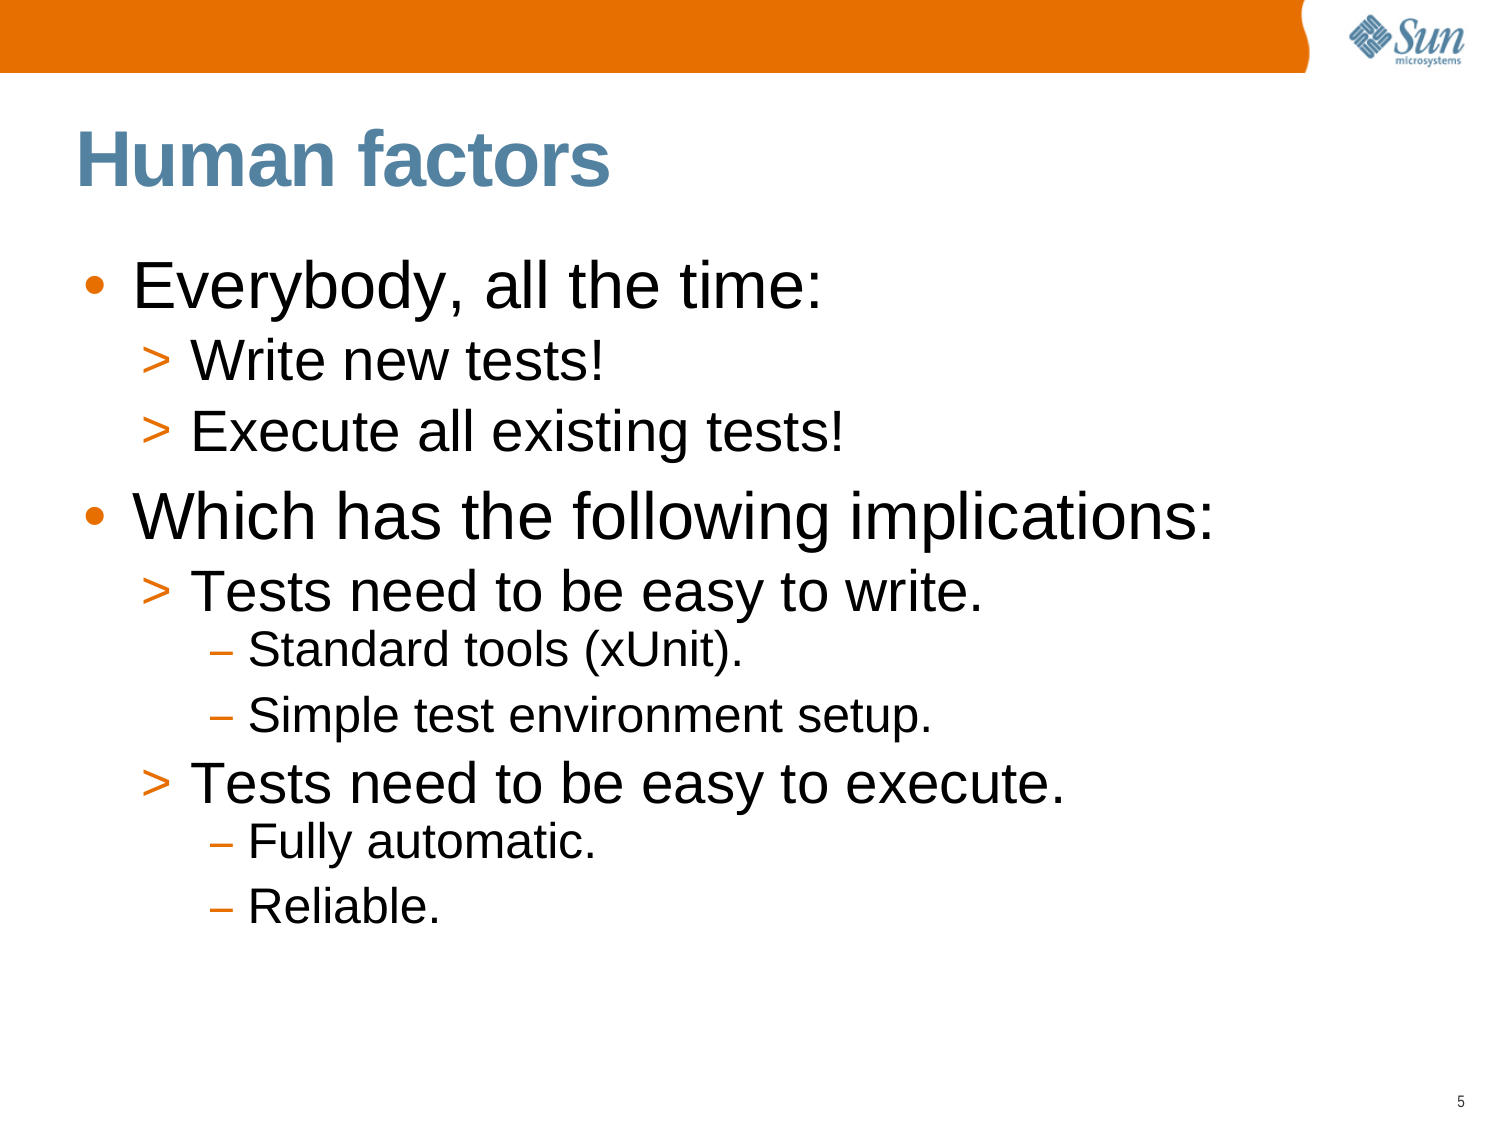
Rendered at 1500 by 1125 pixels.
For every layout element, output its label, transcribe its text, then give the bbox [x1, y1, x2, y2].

picture [0, 0, 1500, 73]
title Human factors [75, 123, 1437, 227]
list Everybody, all the time: Write new tests! Execute all existing tests! Which has the following implications: Tests need to be easy to write. Standard tools (xUnit). Simple test environment setup. Tests need to be easy to execute. Fully automatic. Reliable. [64, 258, 1455, 1062]
